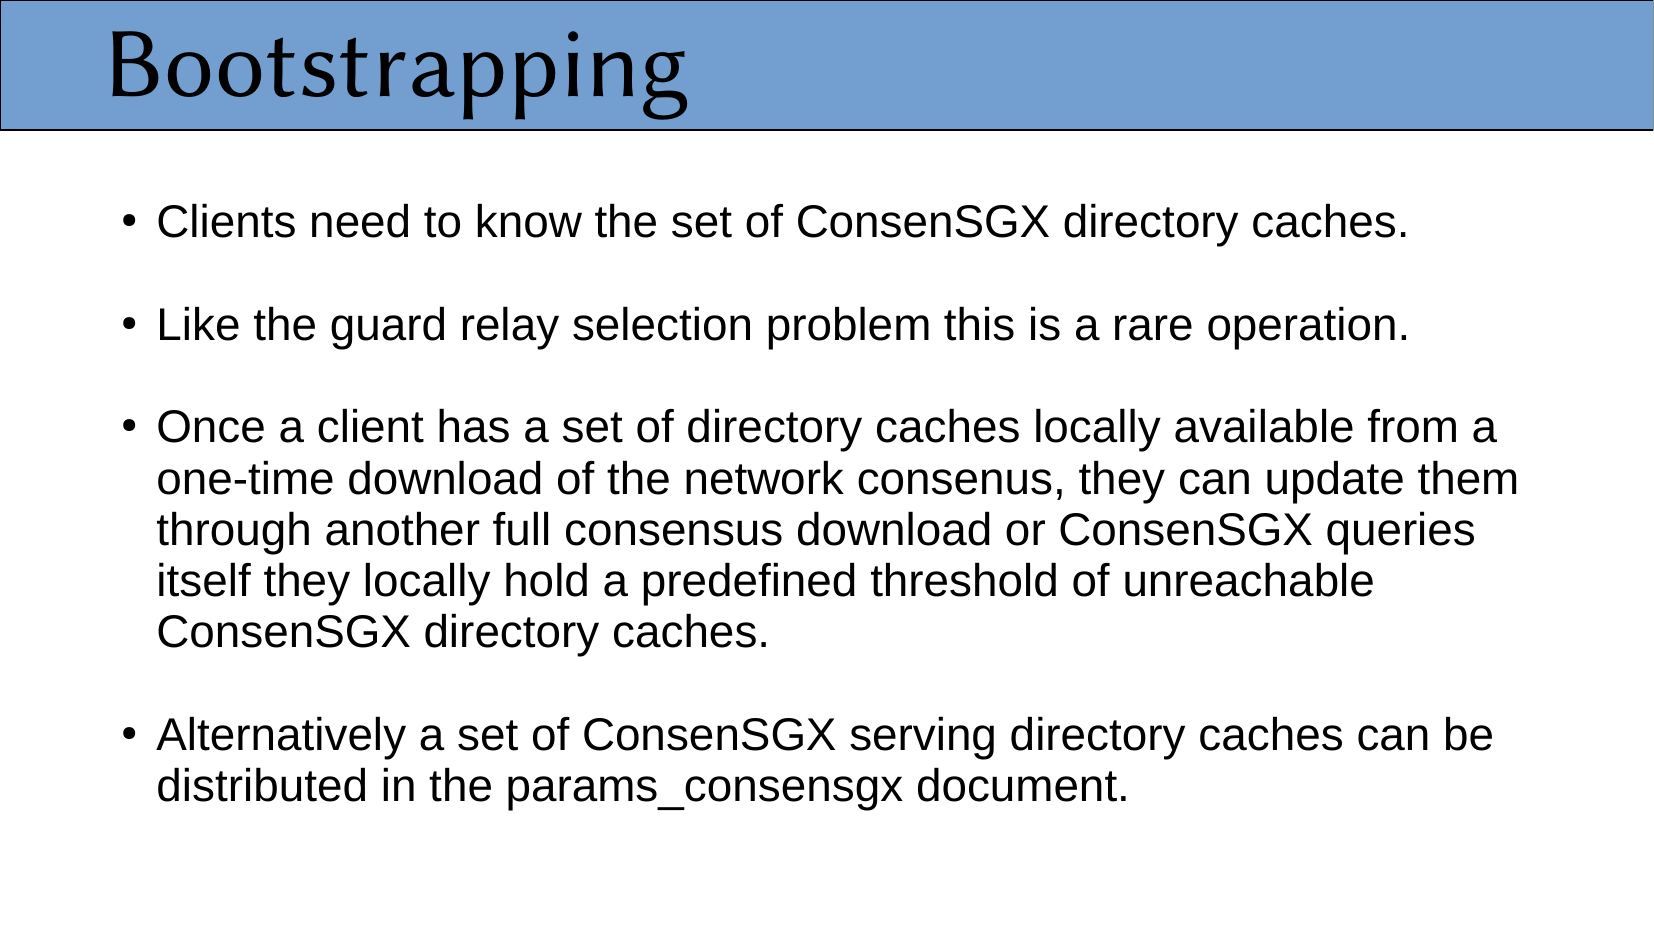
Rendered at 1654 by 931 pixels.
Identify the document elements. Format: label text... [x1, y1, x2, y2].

text_box Clients need to know the set of ConsenSGX directory caches. Like the guard relay selection problem this is a rare operation. Once a client has a set of directory caches locally available from a one-time download of the network consenus, they can update them through another full consensus download or ConsenSGX queries itself they locally hold a predefined threshold of unreachable ConsenSGX directory caches. Alternatively a set of ConsenSGX serving directory caches can be distributed in the params_consensgx document. [106, 188, 1548, 819]
text_box [0, 0, 88, 130]
text_box Bootstrapping [88, 0, 1512, 247]
text_box [1512, 0, 1654, 130]
